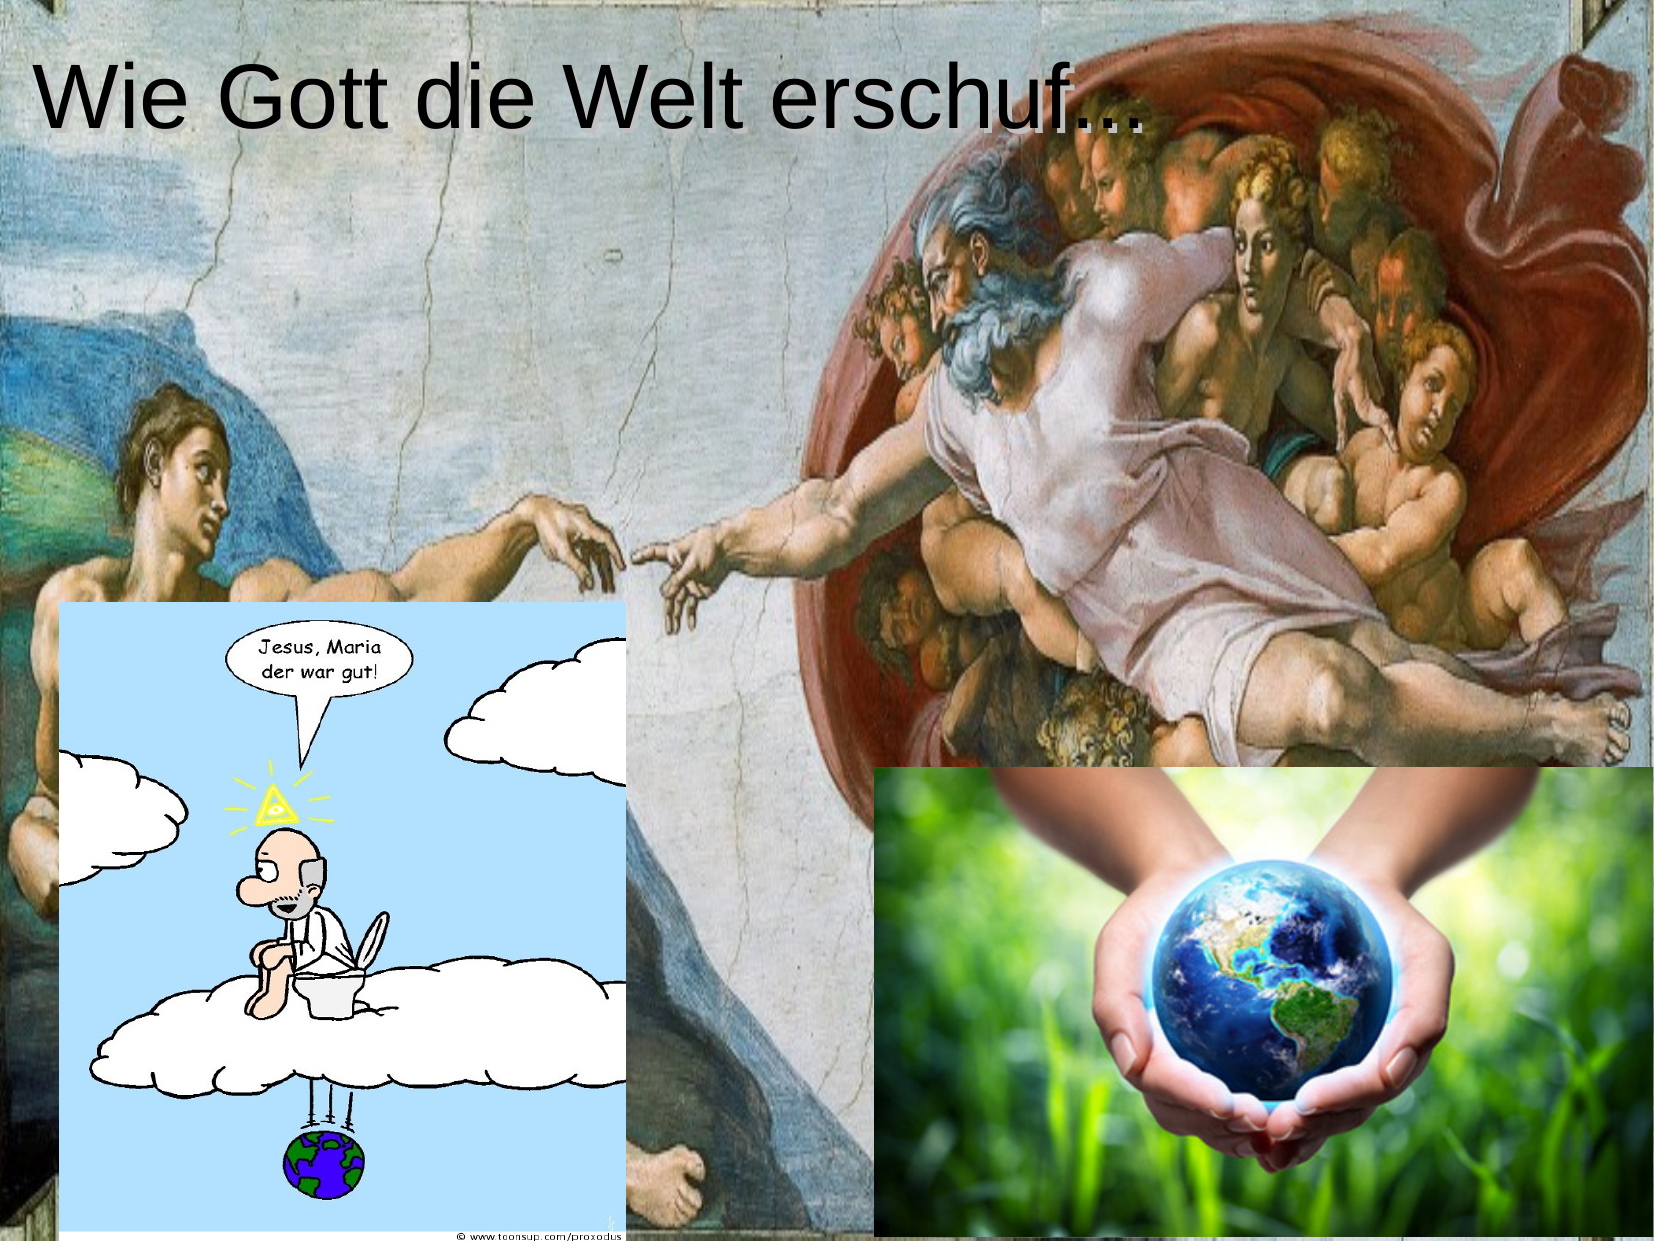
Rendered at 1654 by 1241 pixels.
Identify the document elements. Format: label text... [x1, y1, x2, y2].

picture [0, 0, 1654, 1241]
title Wie Gott die Welt erschuf... [0, 0, 1335, 201]
